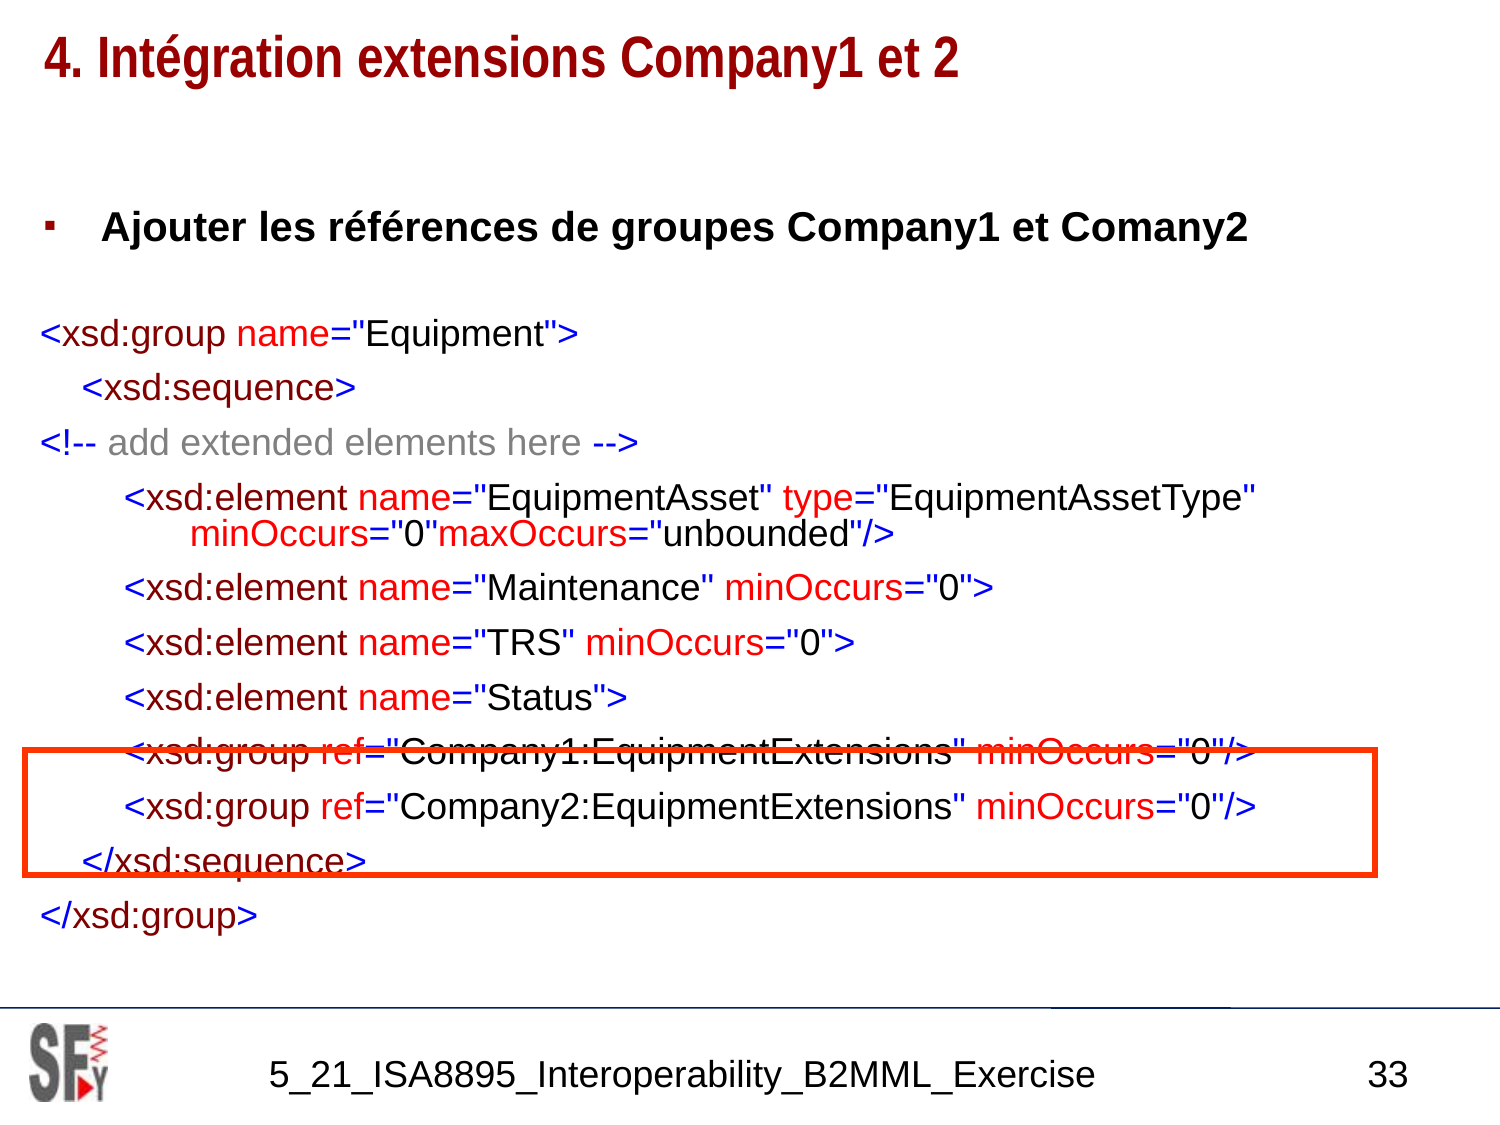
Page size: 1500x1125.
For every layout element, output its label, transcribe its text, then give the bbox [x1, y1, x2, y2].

title 4. Intégration extensions Company1 et 2 [29, 12, 1471, 138]
slide_number <numéro> [1352, 1034, 1490, 1103]
list Ajouter les références de groupes Company1 et Comany2 [29, 184, 1471, 988]
picture [29, 1023, 108, 1102]
footer 5_21_ISA8895_Interoperability_B2MML_Exercise [253, 1034, 1336, 1103]
text_box <xsd:group name="Equipment"> <xsd:sequence> <!-- add extended elements here --> <xsd:element name="EquipmentAsset" type="EquipmentAssetType" minOccurs="0"maxOccurs="unbounded"/> <xsd:element name="Maintenance" minOccurs="0"> <xsd:element name="TRS" minOccurs="0"> <xsd:element name="Status"> <xsd:group ref="Company1:EquipmentExtensions" minOccurs="0"/> <xsd:group ref="Company2:EquipmentExtensions" minOccurs="0"/> </xsd:sequence> </xsd:group> [24, 309, 1413, 944]
text_box <xsd:group name="Equipment"> <xsd:sequence> <!-- add extended elements here --> <xsd:element name="EquipmentAsset" type="EquipmentAssetType" minOccurs="0"maxOccurs="unbounded"/> <xsd:element name="Maintenance" minOccurs="0"> <xsd:element name="TRS" minOccurs="0"> <xsd:element name="Status"> <xsd:group ref="Company1:EquipmentExtensions" minOccurs="0"/> <xsd:group ref="Company2:EquipmentExtensions" minOccurs="0"/> </xsd:sequence> </xsd:group> [28, 753, 1372, 872]
